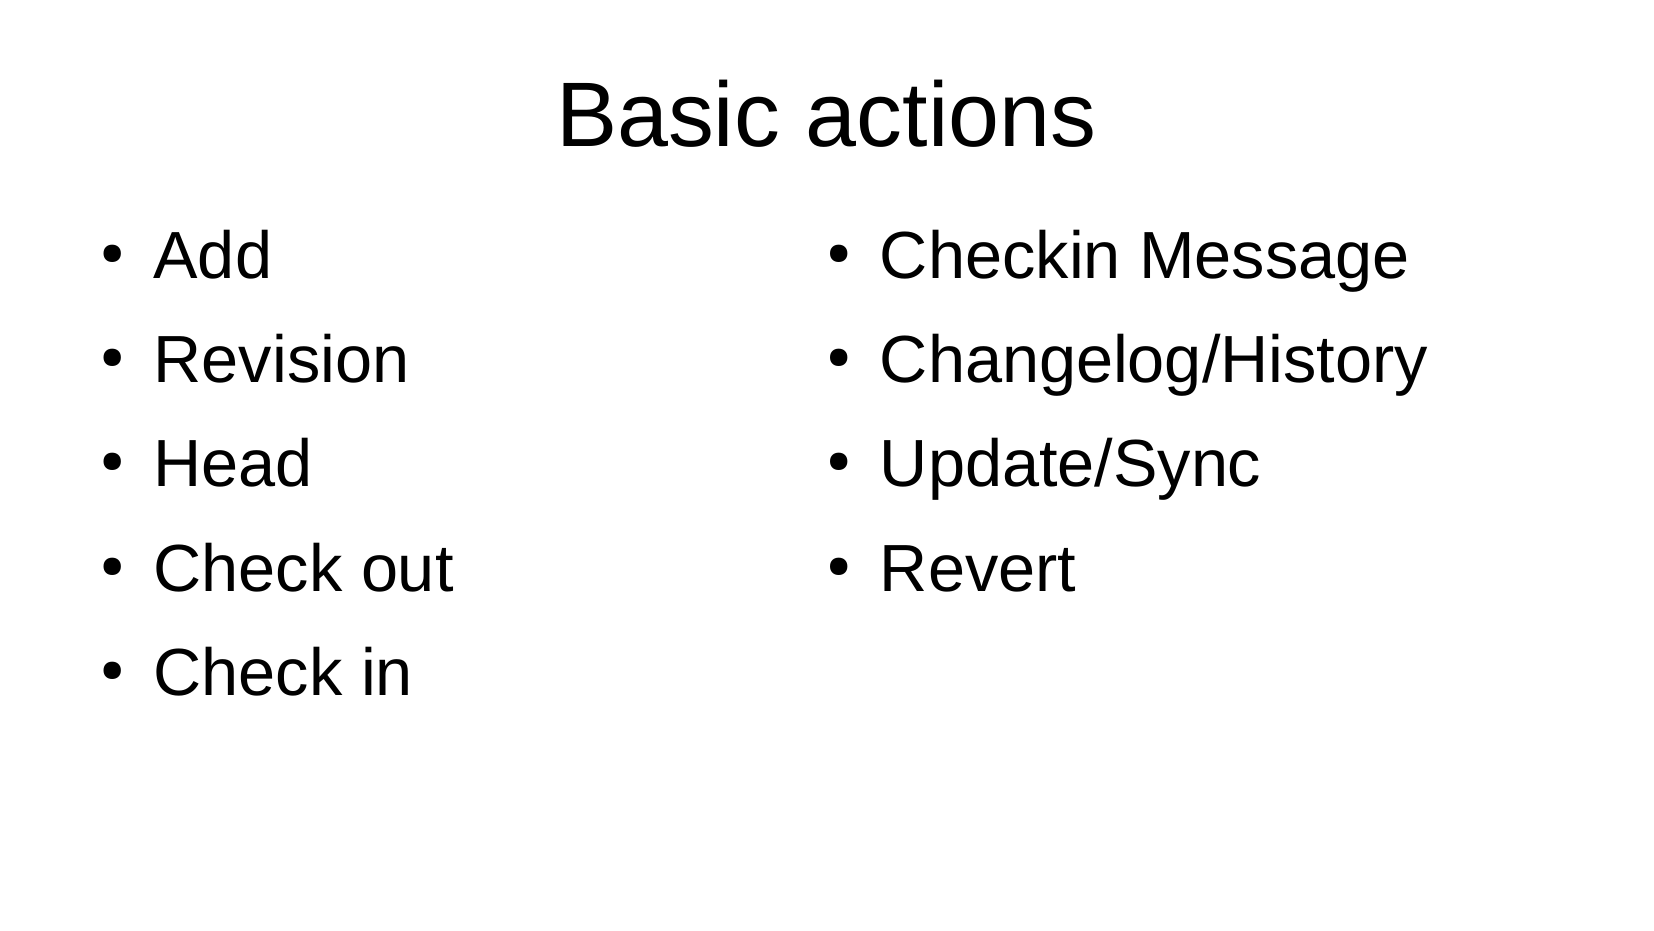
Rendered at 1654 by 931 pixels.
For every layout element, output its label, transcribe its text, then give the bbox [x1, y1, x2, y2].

list Checkin Message Changelog/History Update/Sync Revert [809, 217, 1507, 758]
list Add Revision Head Check out Check in [82, 217, 781, 758]
title Basic actions [82, 37, 1571, 193]
